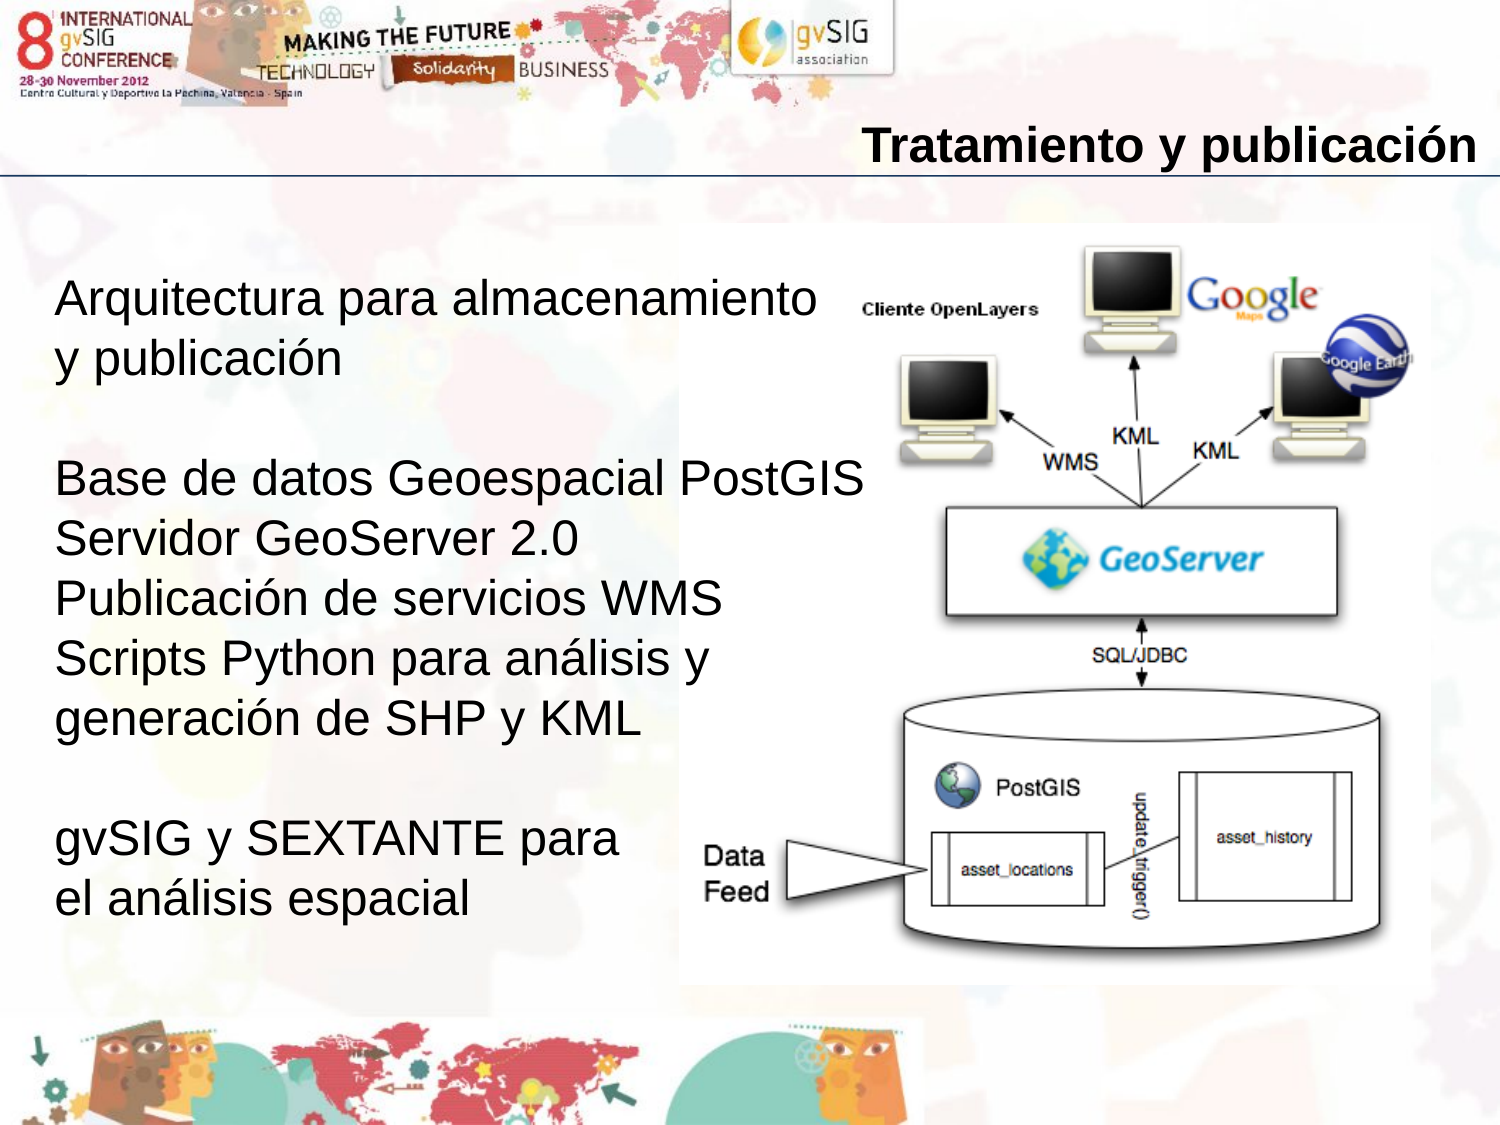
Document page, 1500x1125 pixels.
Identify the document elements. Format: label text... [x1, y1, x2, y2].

picture [0, 177, 1500, 1125]
picture [0, 0, 1500, 175]
text_box Arquitectura para almacenamiento y publicación Base de datos Geoespacial PostGIS Servidor GeoServer 2.0 Publicación de servicios WMS Scripts Python para análisis y generación de SHP y KML gvSIG y SEXTANTE para el análisis espacial [39, 257, 881, 933]
text_box Tratamiento y publicación [846, 105, 1494, 175]
text_box Tratamiento y publicación [846, 177, 1494, 181]
